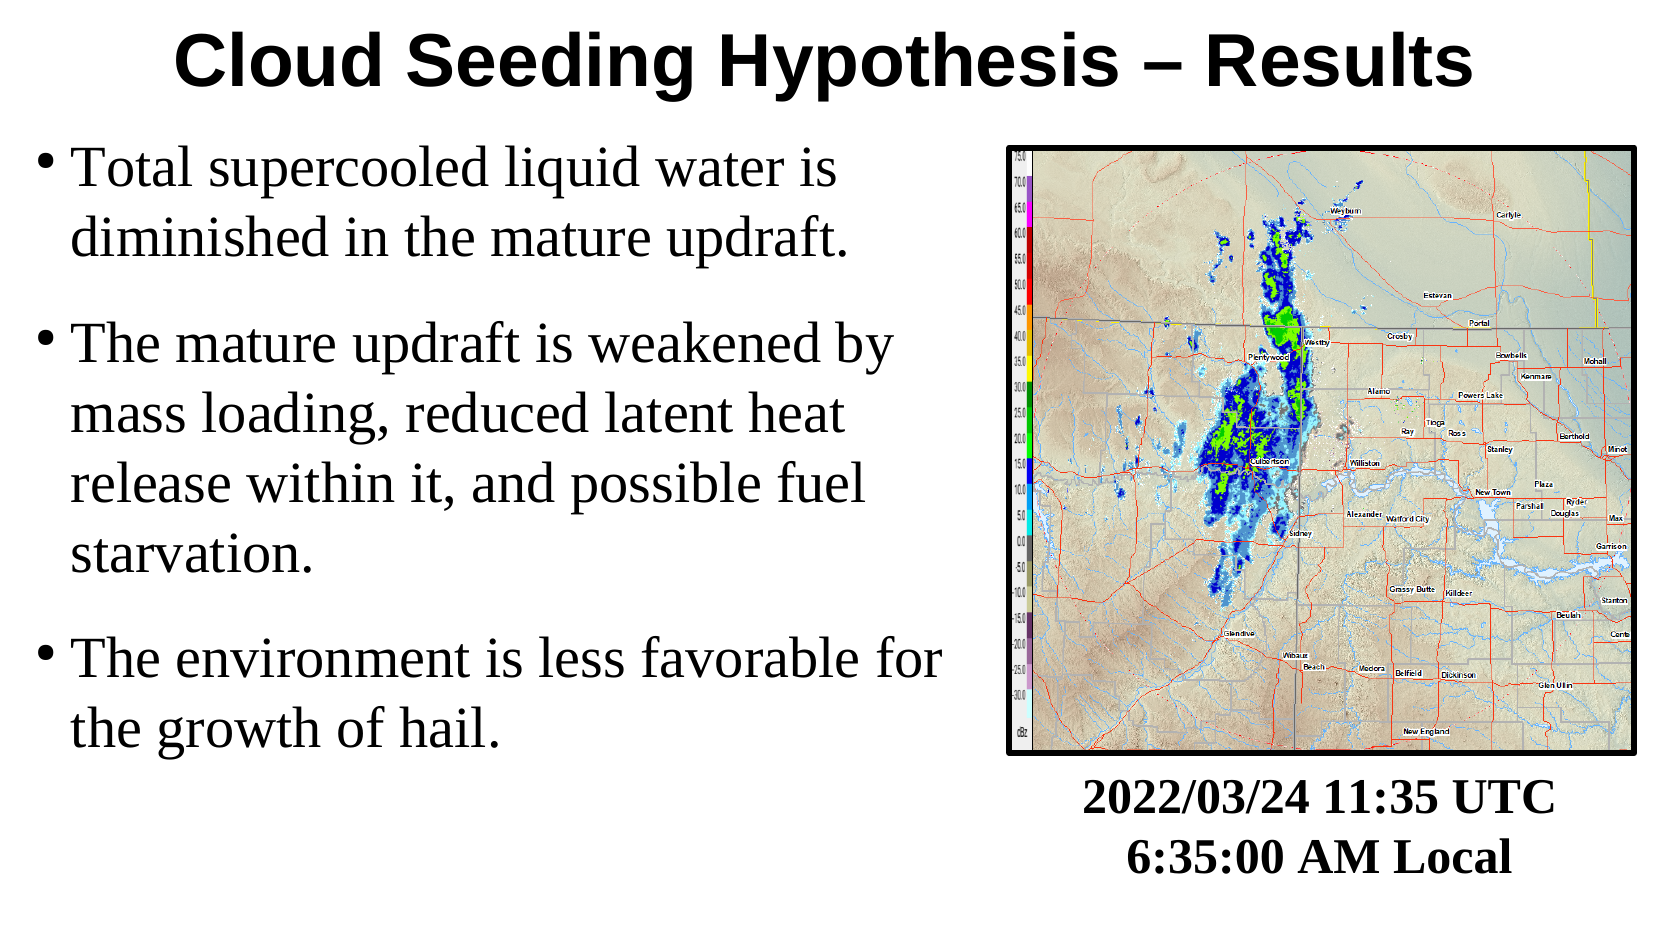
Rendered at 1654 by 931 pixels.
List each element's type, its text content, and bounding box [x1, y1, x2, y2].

text_box Total supercooled liquid water is diminished in the mature updraft. The mature updraft is weakened by mass loading, reduced latent heat release within it, and possible fuel starvation. The environment is less favorable for the growth of hail. [4, 120, 976, 768]
text_box 2022/03/24 11:35 UTC 6:35:00 AM Local [1000, 762, 1639, 901]
title Cloud Seeding Hypothesis – Results [0, 5, 1654, 107]
picture [1012, 150, 1632, 751]
